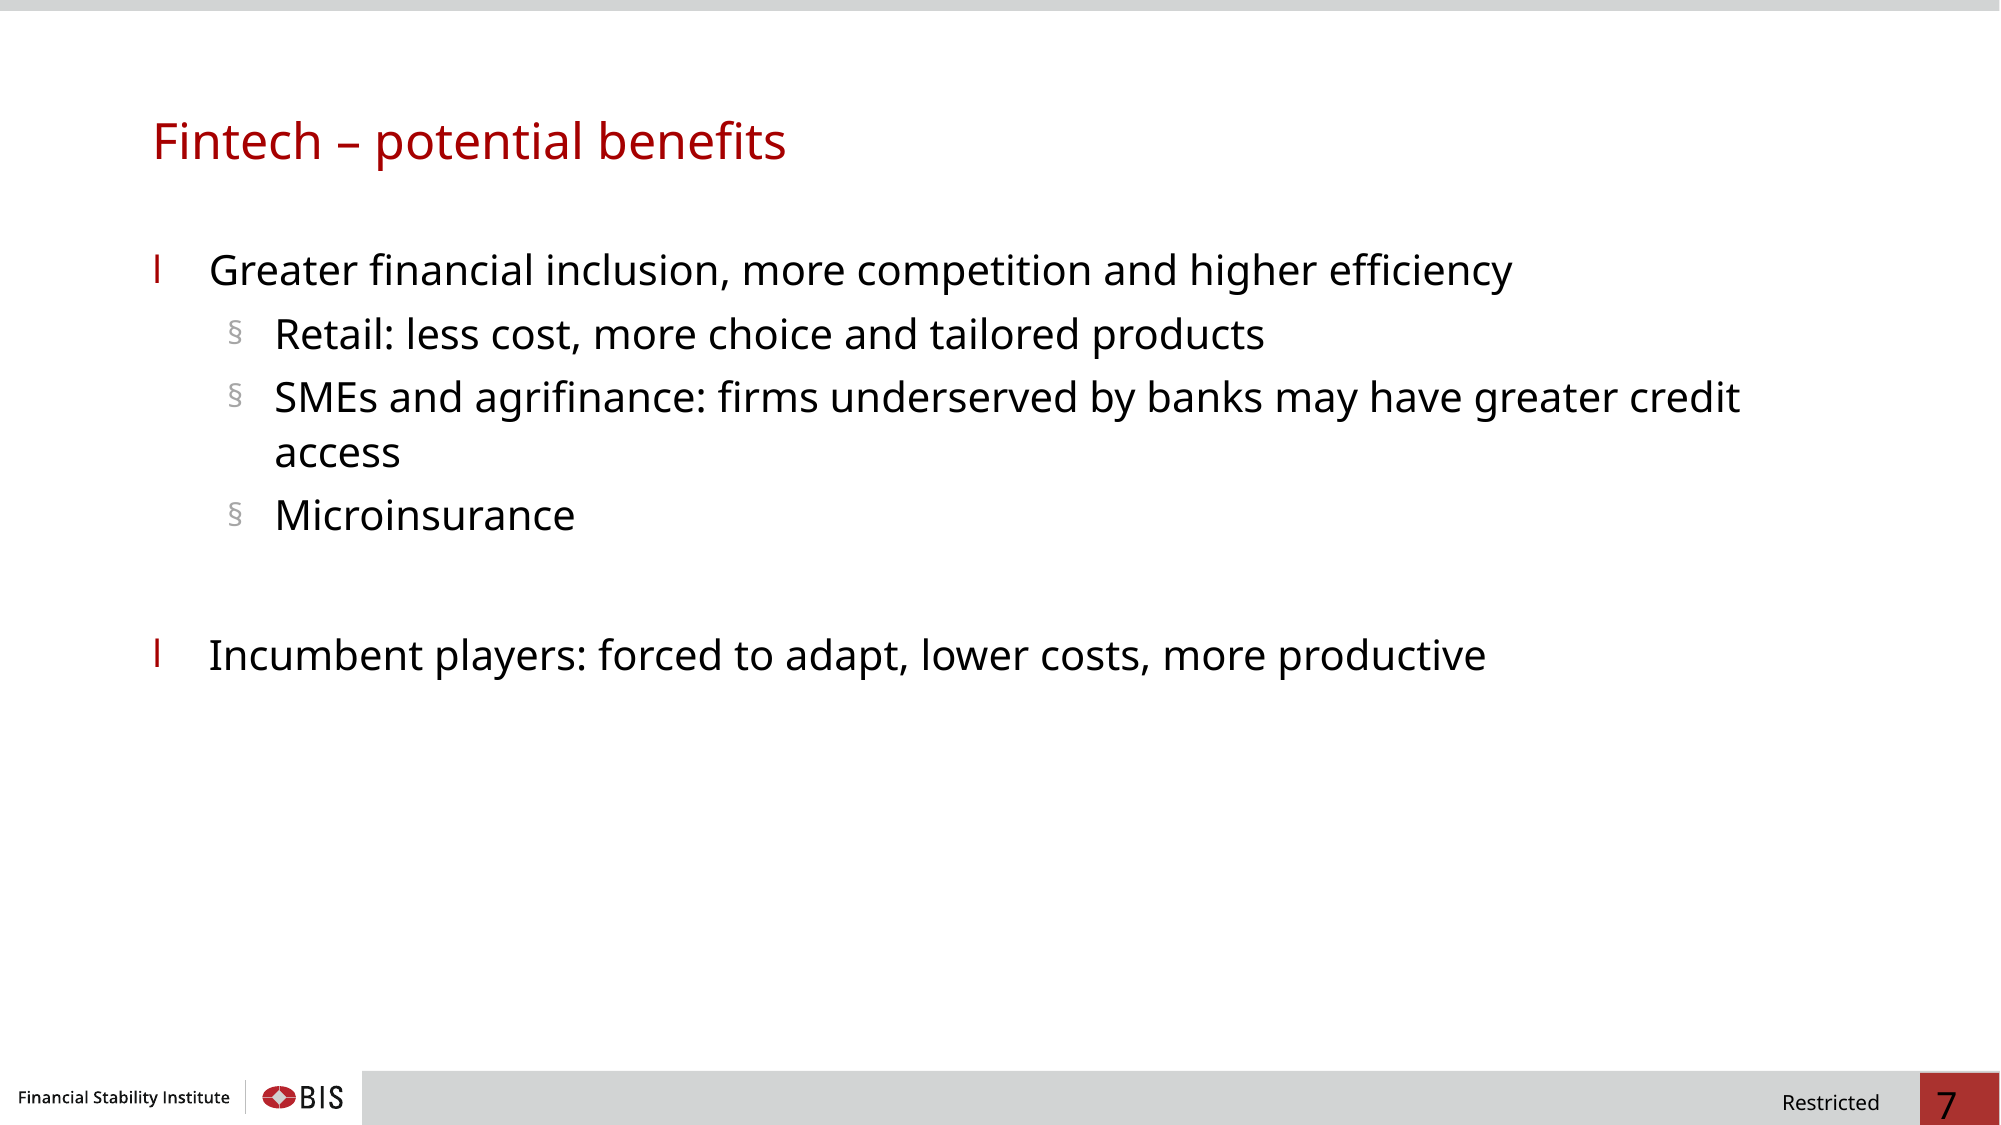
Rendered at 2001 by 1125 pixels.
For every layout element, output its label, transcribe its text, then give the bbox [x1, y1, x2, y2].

slide_number <numéro> [1921, 1074, 2000, 1125]
title Fintech – potential benefits [137, 101, 1364, 179]
list Greater financial inclusion, more competition and higher efficiency Retail: less cost, more choice and tailored products SMEs and agrifinance: firms underserved by banks may have greater credit access Microinsurance Incumbent players: forced to adapt, lower costs, more productive [137, 231, 1886, 776]
